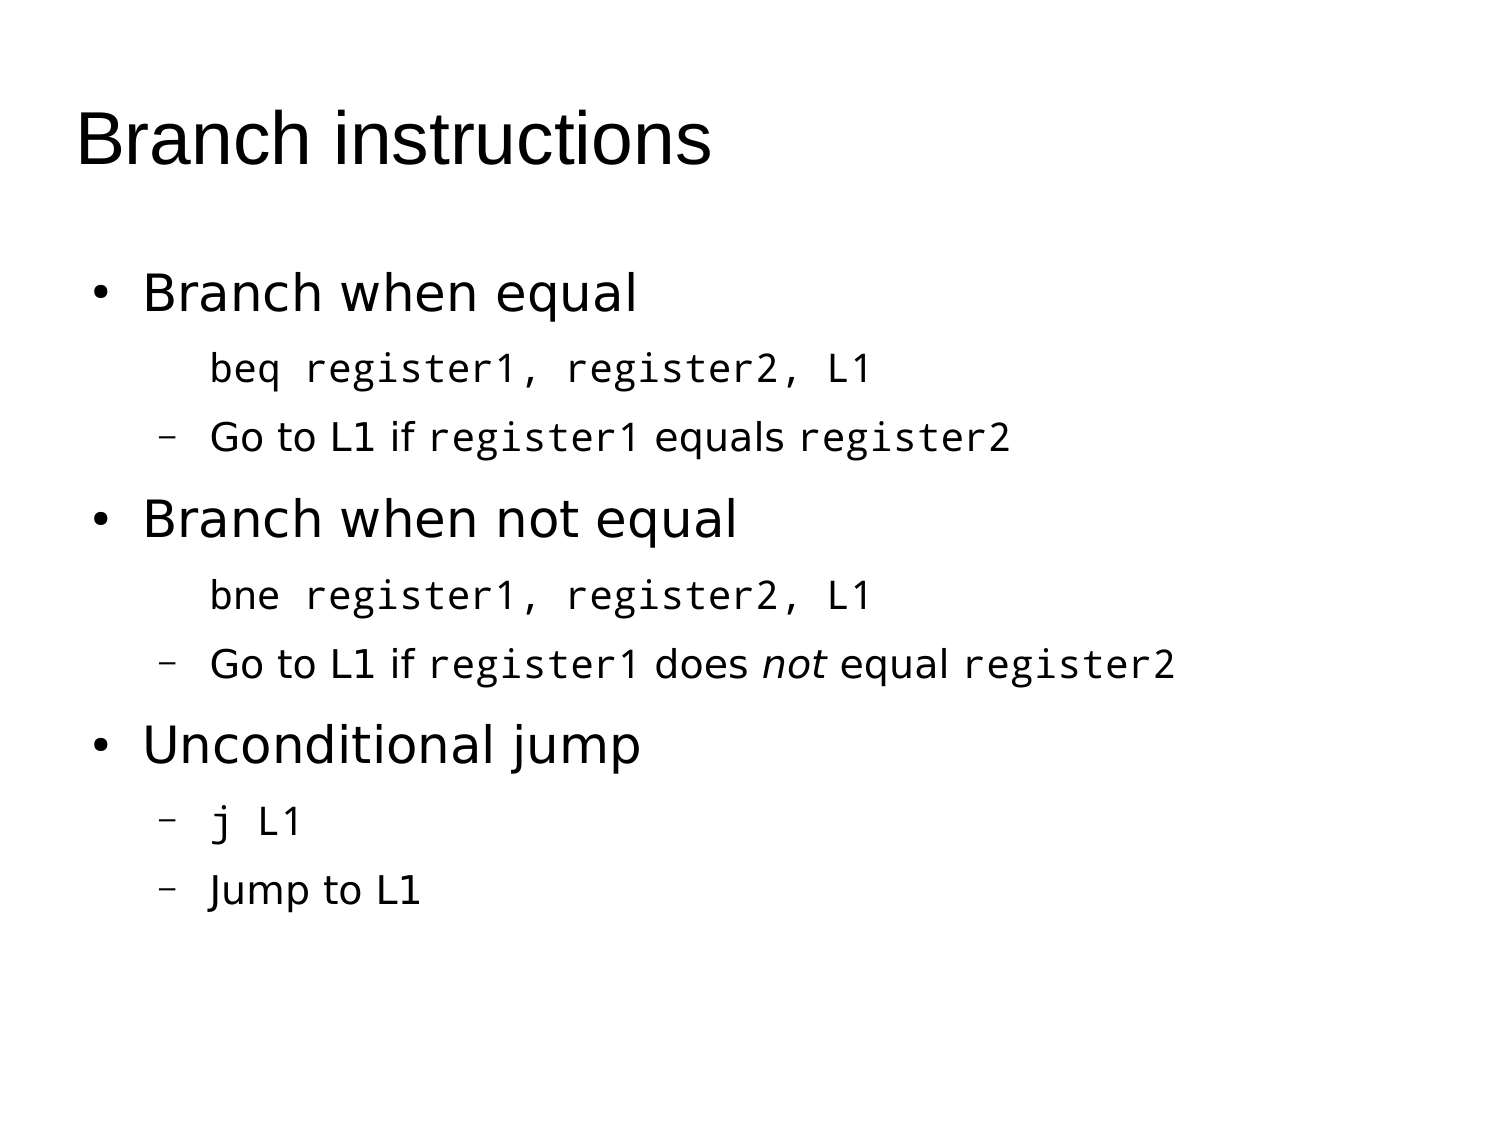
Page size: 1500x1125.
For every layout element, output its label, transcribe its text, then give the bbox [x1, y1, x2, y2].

list Branch when equal beq register1, register2, L1 Go to L1 if register1 equals register2 Branch when not equal bne register1, register2, L1 Go to L1 if register1 does not equal register2 Unconditional jump j L1 Jump to L1 [75, 263, 1425, 916]
title Branch instructions [75, 44, 1425, 233]
